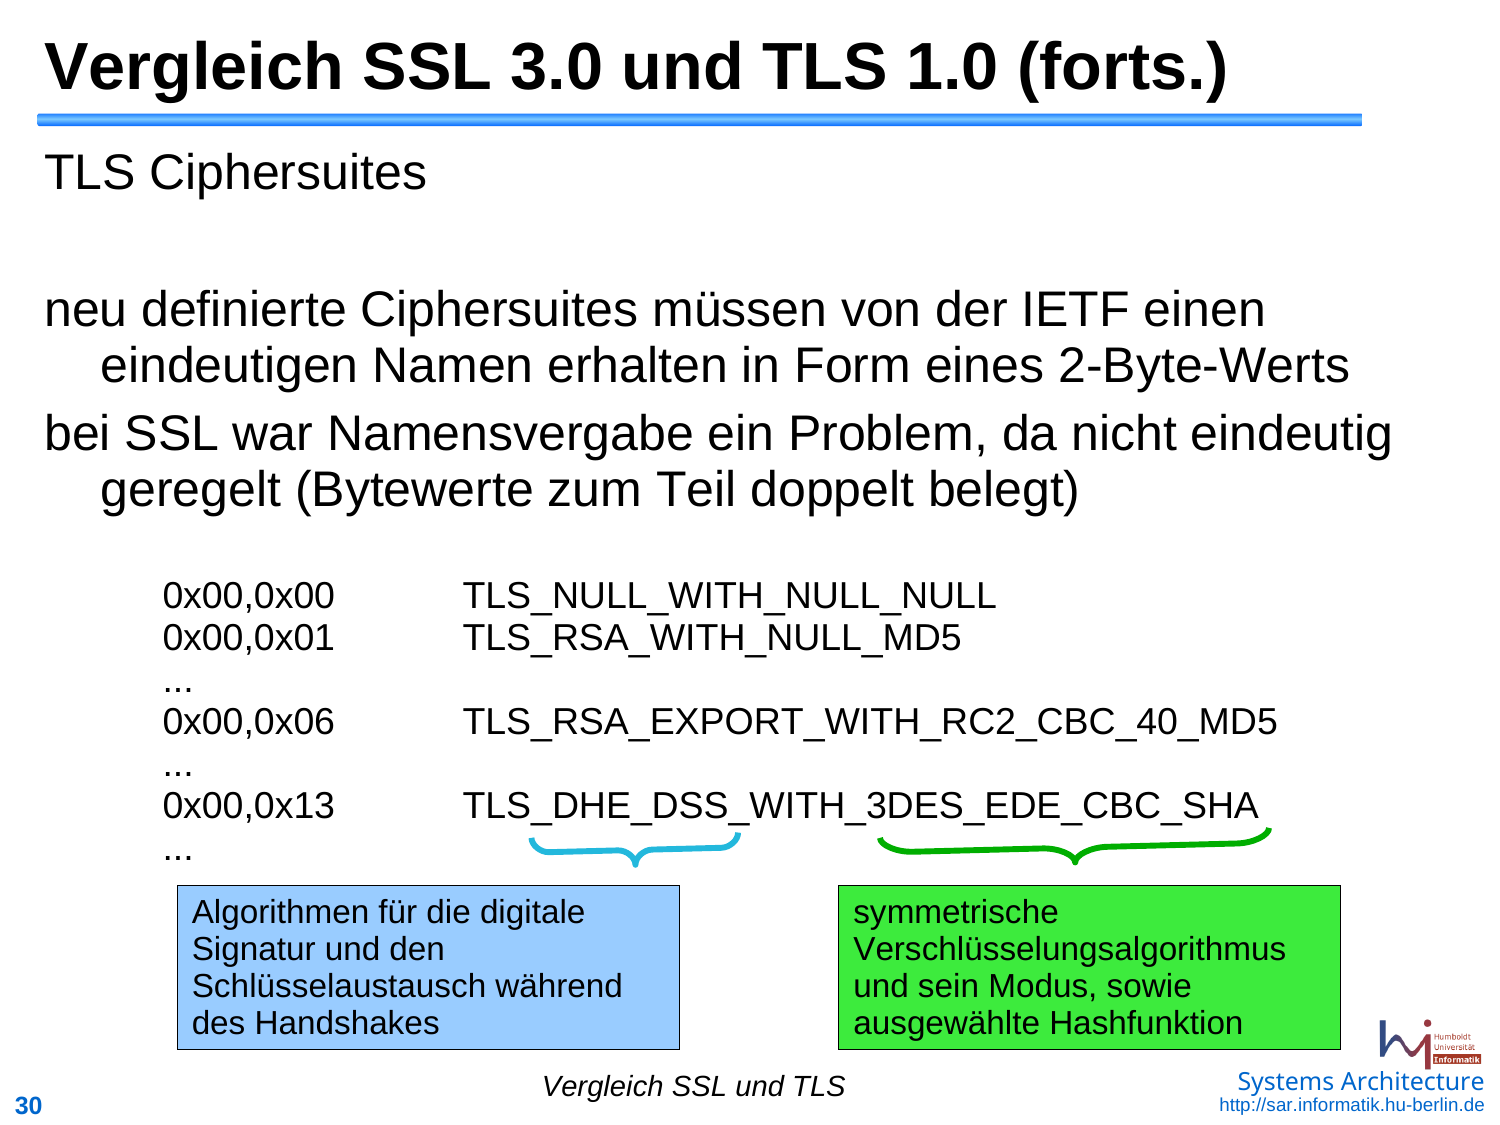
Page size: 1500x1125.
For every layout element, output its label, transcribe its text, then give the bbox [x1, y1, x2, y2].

text_box 0x00,0x00 TLS_NULL_WITH_NULL_NULL 0x00,0x01 TLS_RSA_WITH_NULL_MD5 ... 0x00,0x06 TLS_RSA_EXPORT_WITH_RC2_CBC_40_MD5 ... 0x00,0x13 TLS_DHE_DSS_WITH_3DES_EDE_CBC_SHA ... [147, 566, 1329, 877]
text_box symmetrische Verschlüsselungsalgorithmus und sein Modus, sowie ausgewählte Hashfunktion [838, 885, 1341, 1050]
list [29, 137, 1500, 1059]
text_box Algorithmen für die digitale Signatur und den Schlüsselaustausch während des Handshakes [177, 885, 680, 1050]
title Vergleich SSL 3.0 und TLS 1.0 (forts.) [29, 20, 1500, 114]
picture [1376, 1059, 1483, 1071]
text_box Vergleich SSL und TLS [442, 1062, 945, 1111]
